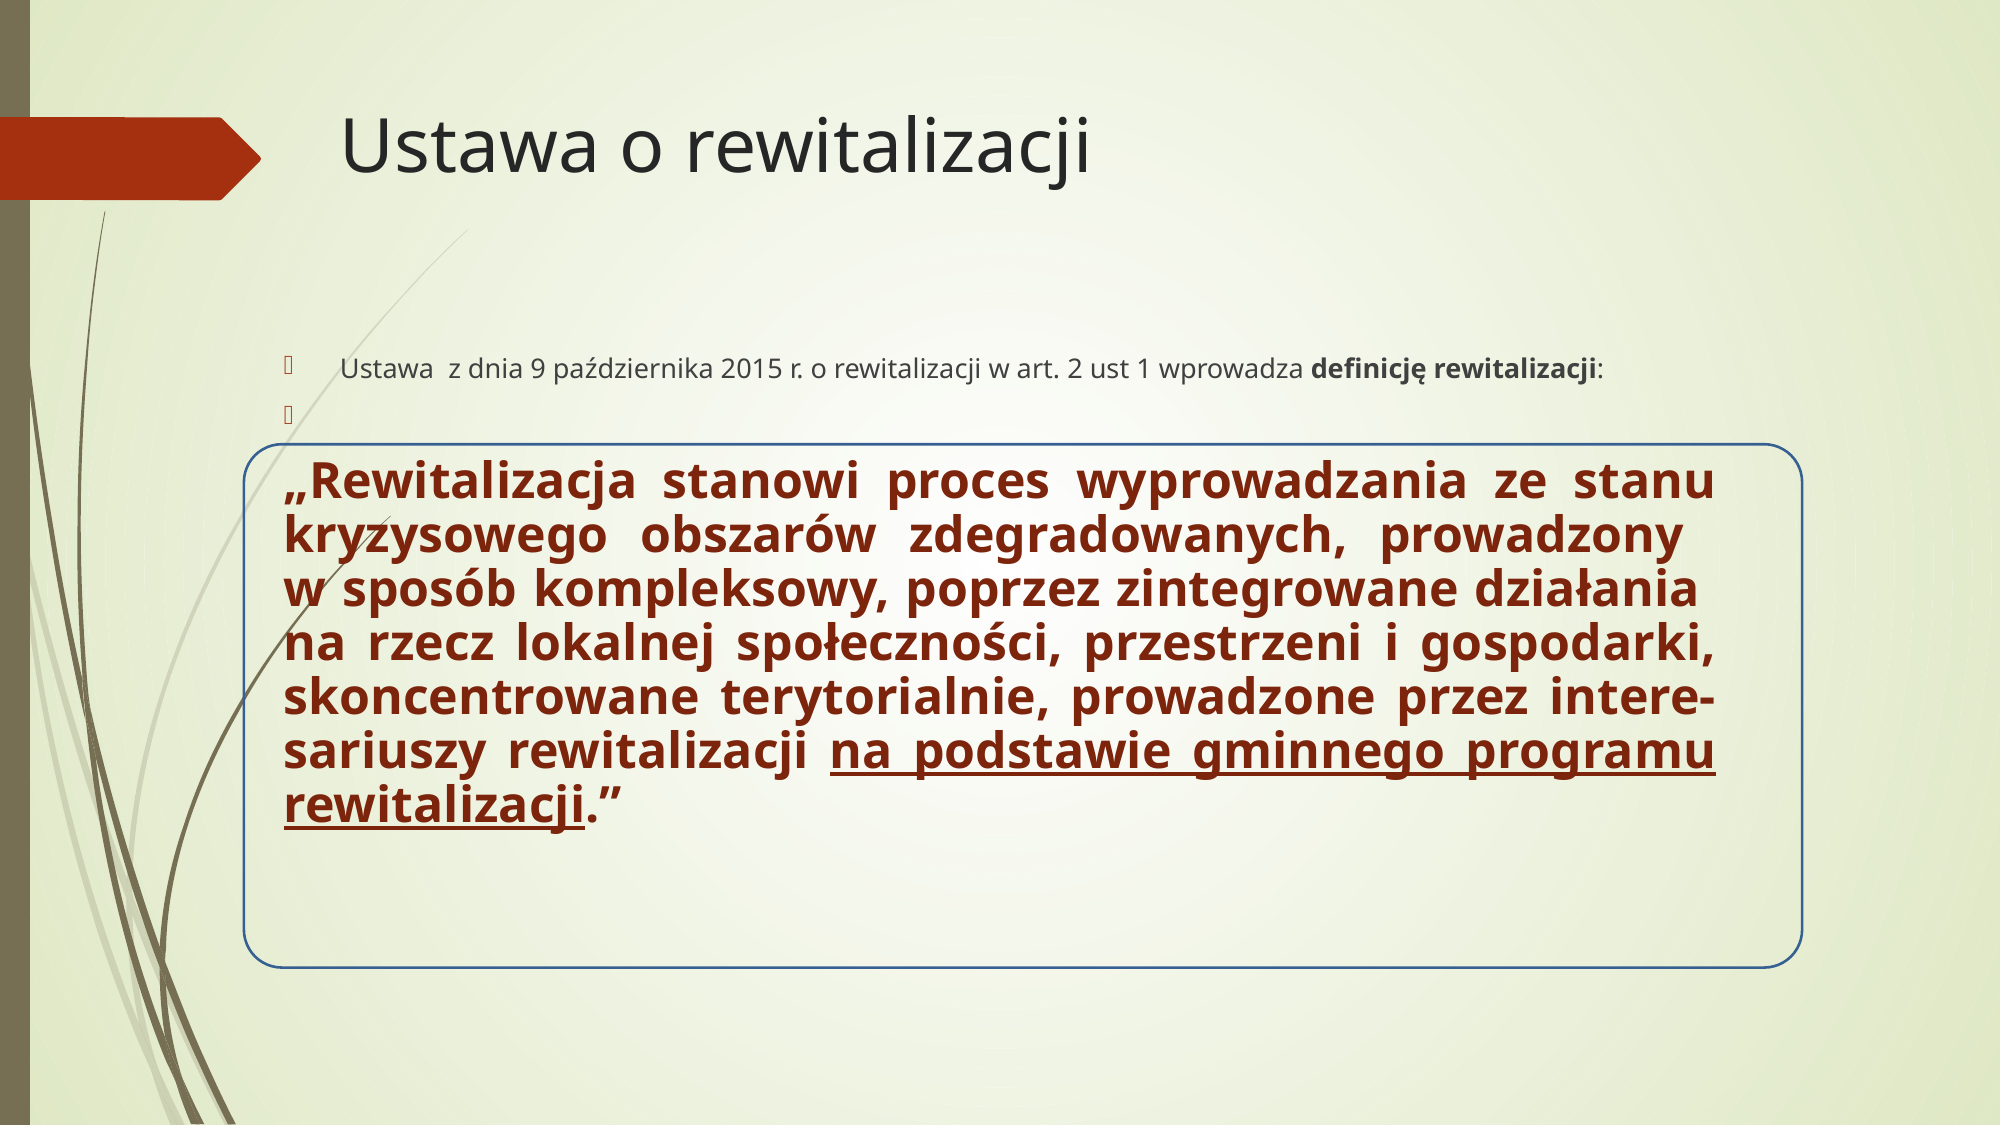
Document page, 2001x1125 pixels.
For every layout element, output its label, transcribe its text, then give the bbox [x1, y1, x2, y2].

title Ustawa o rewitalizacji [324, 90, 1675, 197]
list Ustawa z dnia 9 października 2015 r. o rewitalizacji w art. 2 ust 1 wprowadza definicję rewitalizacji: „Rewitalizacja stanowi proces wyprowadzania ze stanu kryzysowego obszarów zdegradowanych, prowadzony w sposób kompleksowy, poprzez zintegrowane działania na rzecz lokalnej społeczności, przestrzeni i gospodarki, skoncentrowane terytorialnie, prowadzone przez intere-sariuszy rewitalizacji na podstawie gminnego programu rewitalizacji.” [268, 446, 1732, 966]
list Ustawa z dnia 9 października 2015 r. o rewitalizacji w art. 2 ust 1 wprowadza definicję rewitalizacji: „Rewitalizacja stanowi proces wyprowadzania ze stanu kryzysowego obszarów zdegradowanych, prowadzony w sposób kompleksowy, poprzez zintegrowane działania na rzecz lokalnej społeczności, przestrzeni i gospodarki, skoncentrowane terytorialnie, prowadzone przez intere-sariuszy rewitalizacji na podstawie gminnego programu rewitalizacji.” [268, 347, 1732, 445]
